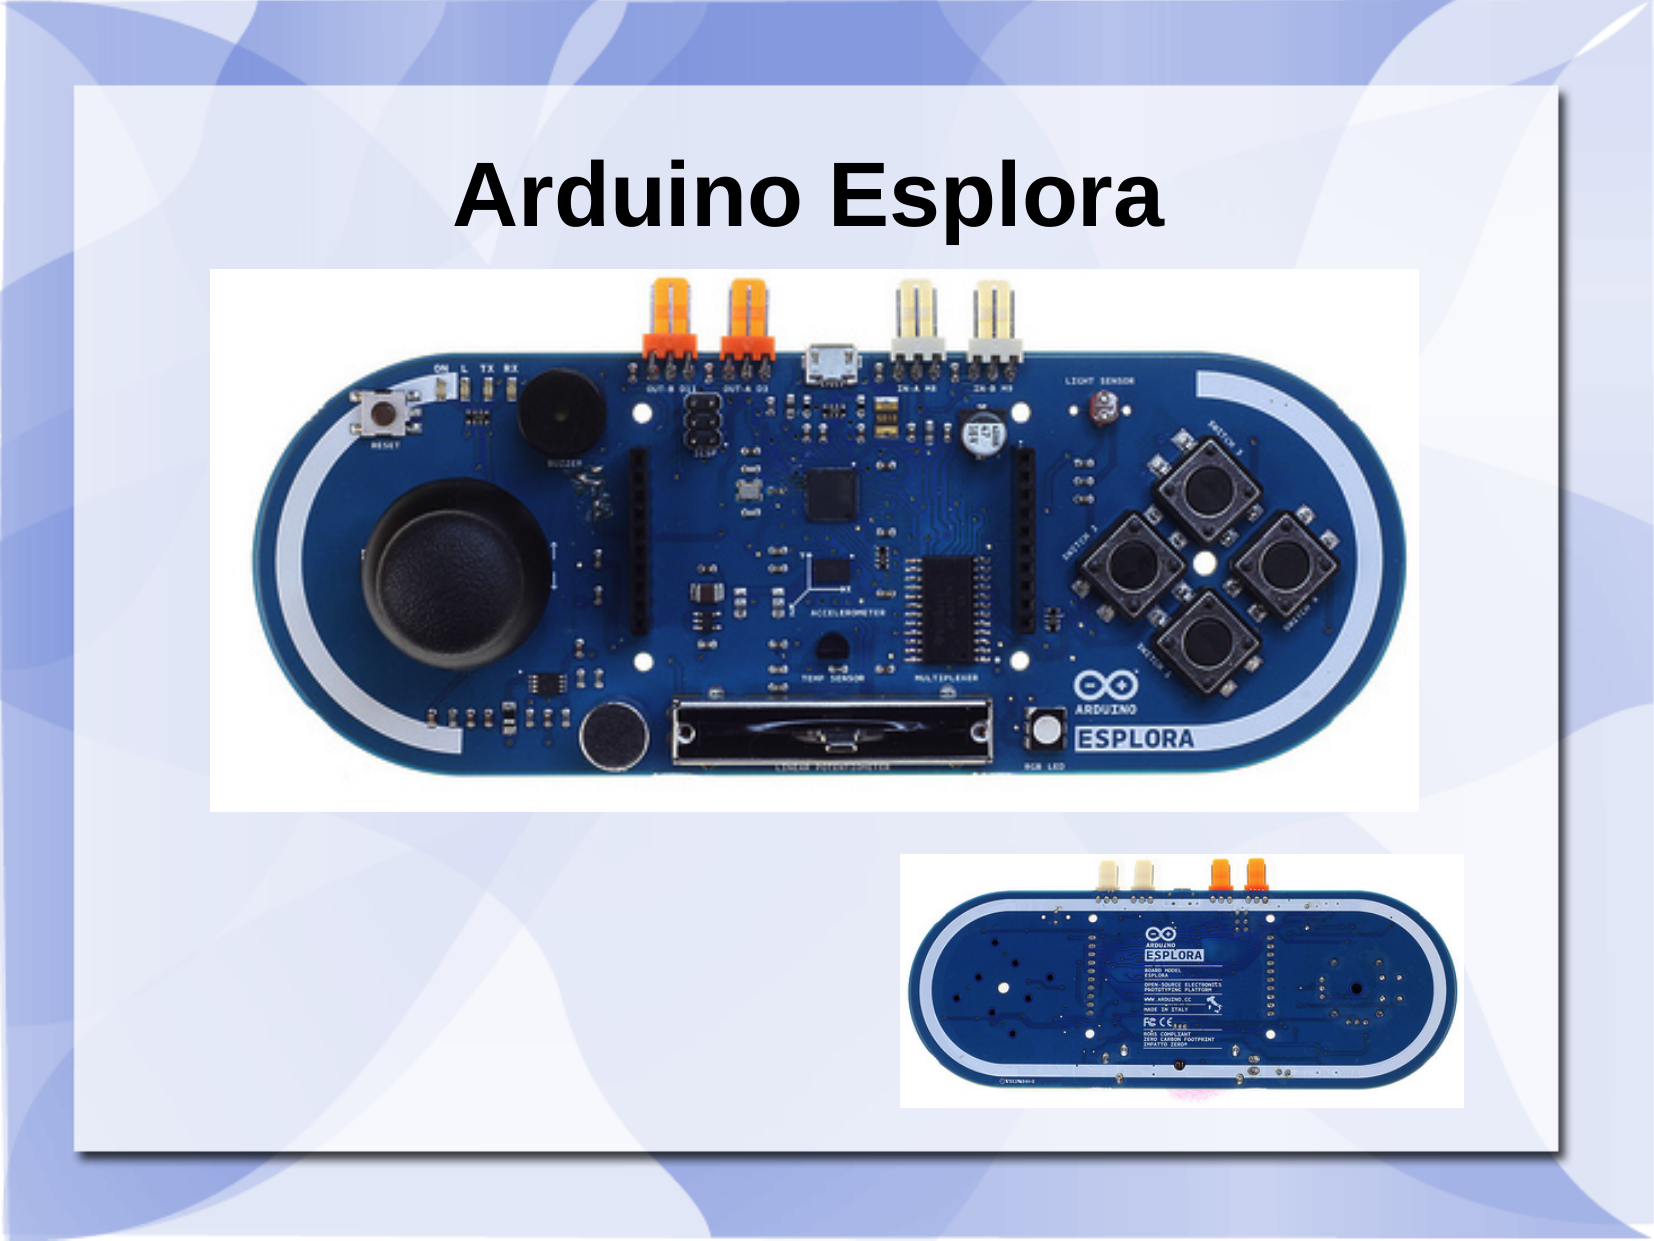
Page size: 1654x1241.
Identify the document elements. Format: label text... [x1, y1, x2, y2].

title Arduino Esplora [82, 90, 1536, 298]
picture [0, 0, 1654, 1241]
